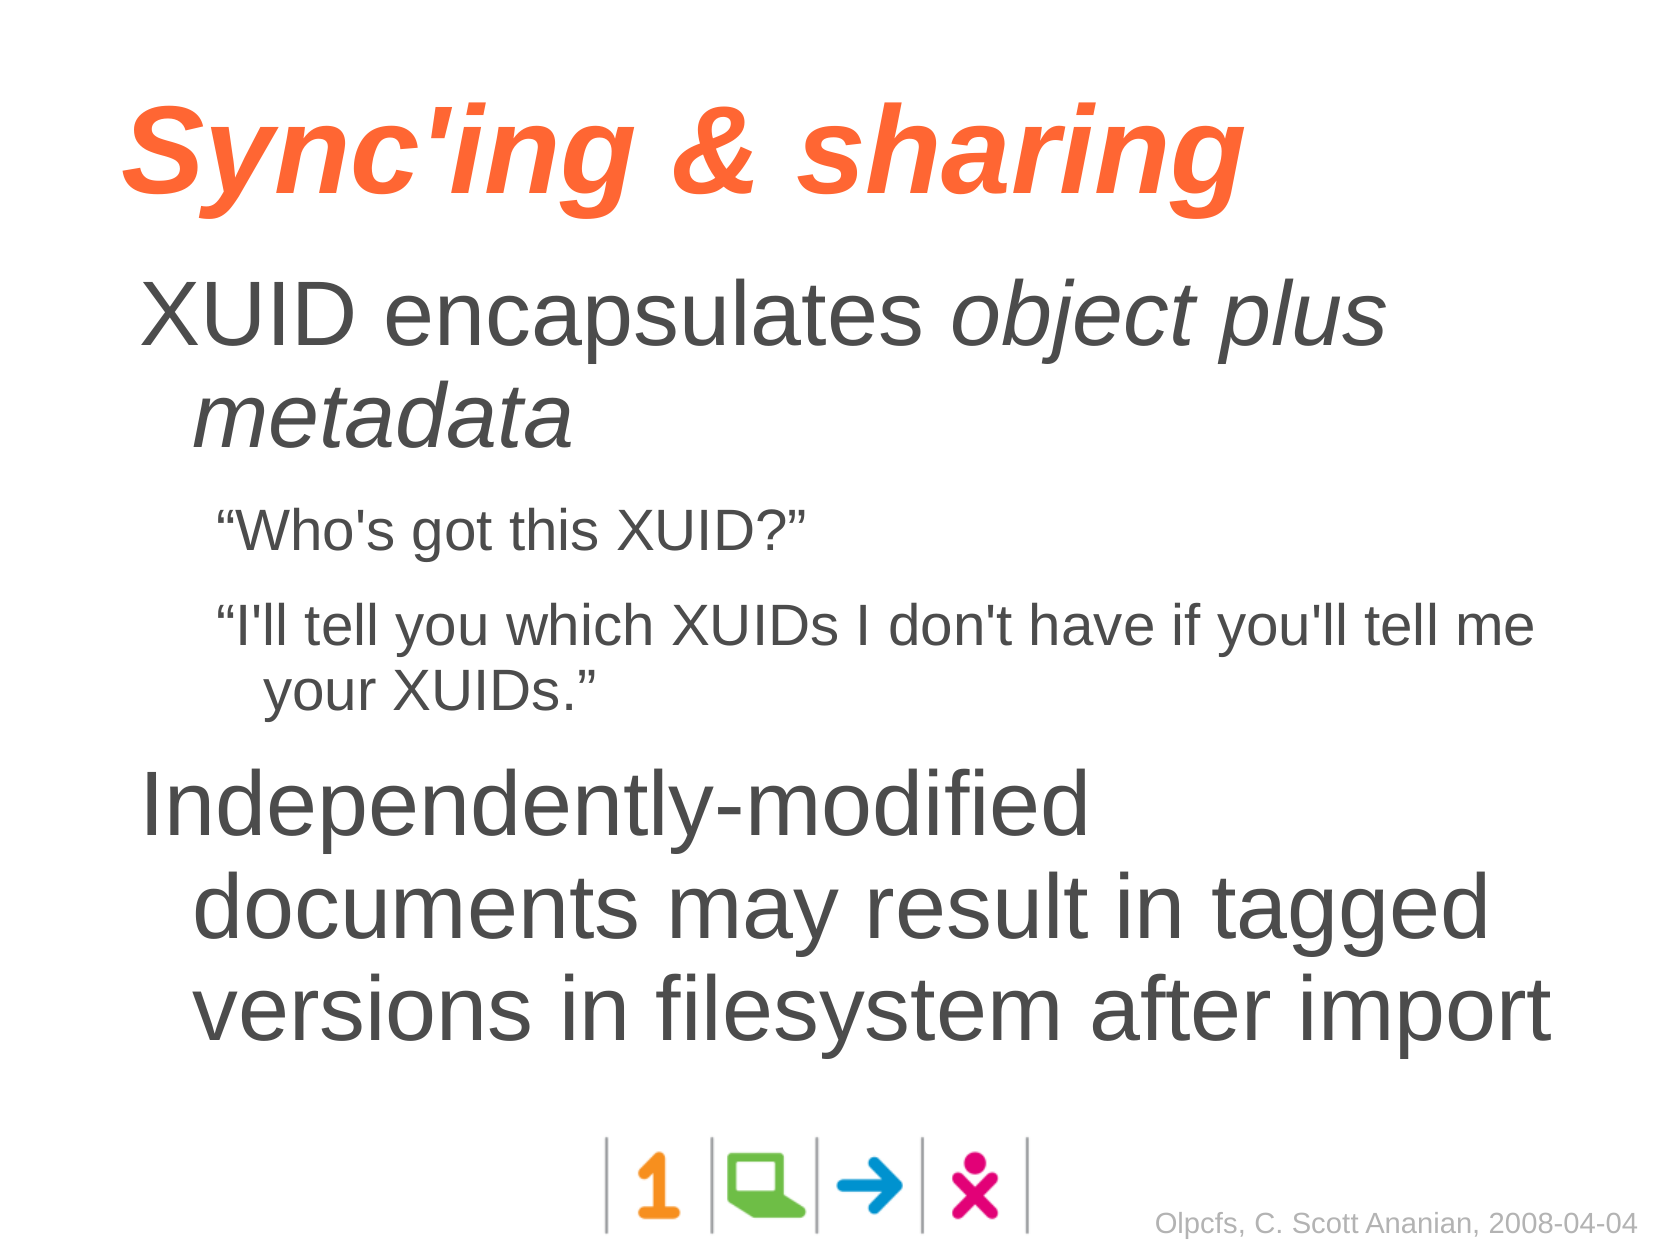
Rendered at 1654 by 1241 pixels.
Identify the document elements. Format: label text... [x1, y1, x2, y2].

title Sync'ing & sharing [121, 46, 1534, 254]
list XUID encapsulates object plus metadata “Who's got this XUID?” “I'll tell you which XUIDs I don't have if you'll tell me your XUIDs.” Independently-modified documents may result in tagged versions in filesystem after import [121, 262, 1561, 1204]
picture [600, 1204, 1036, 1241]
